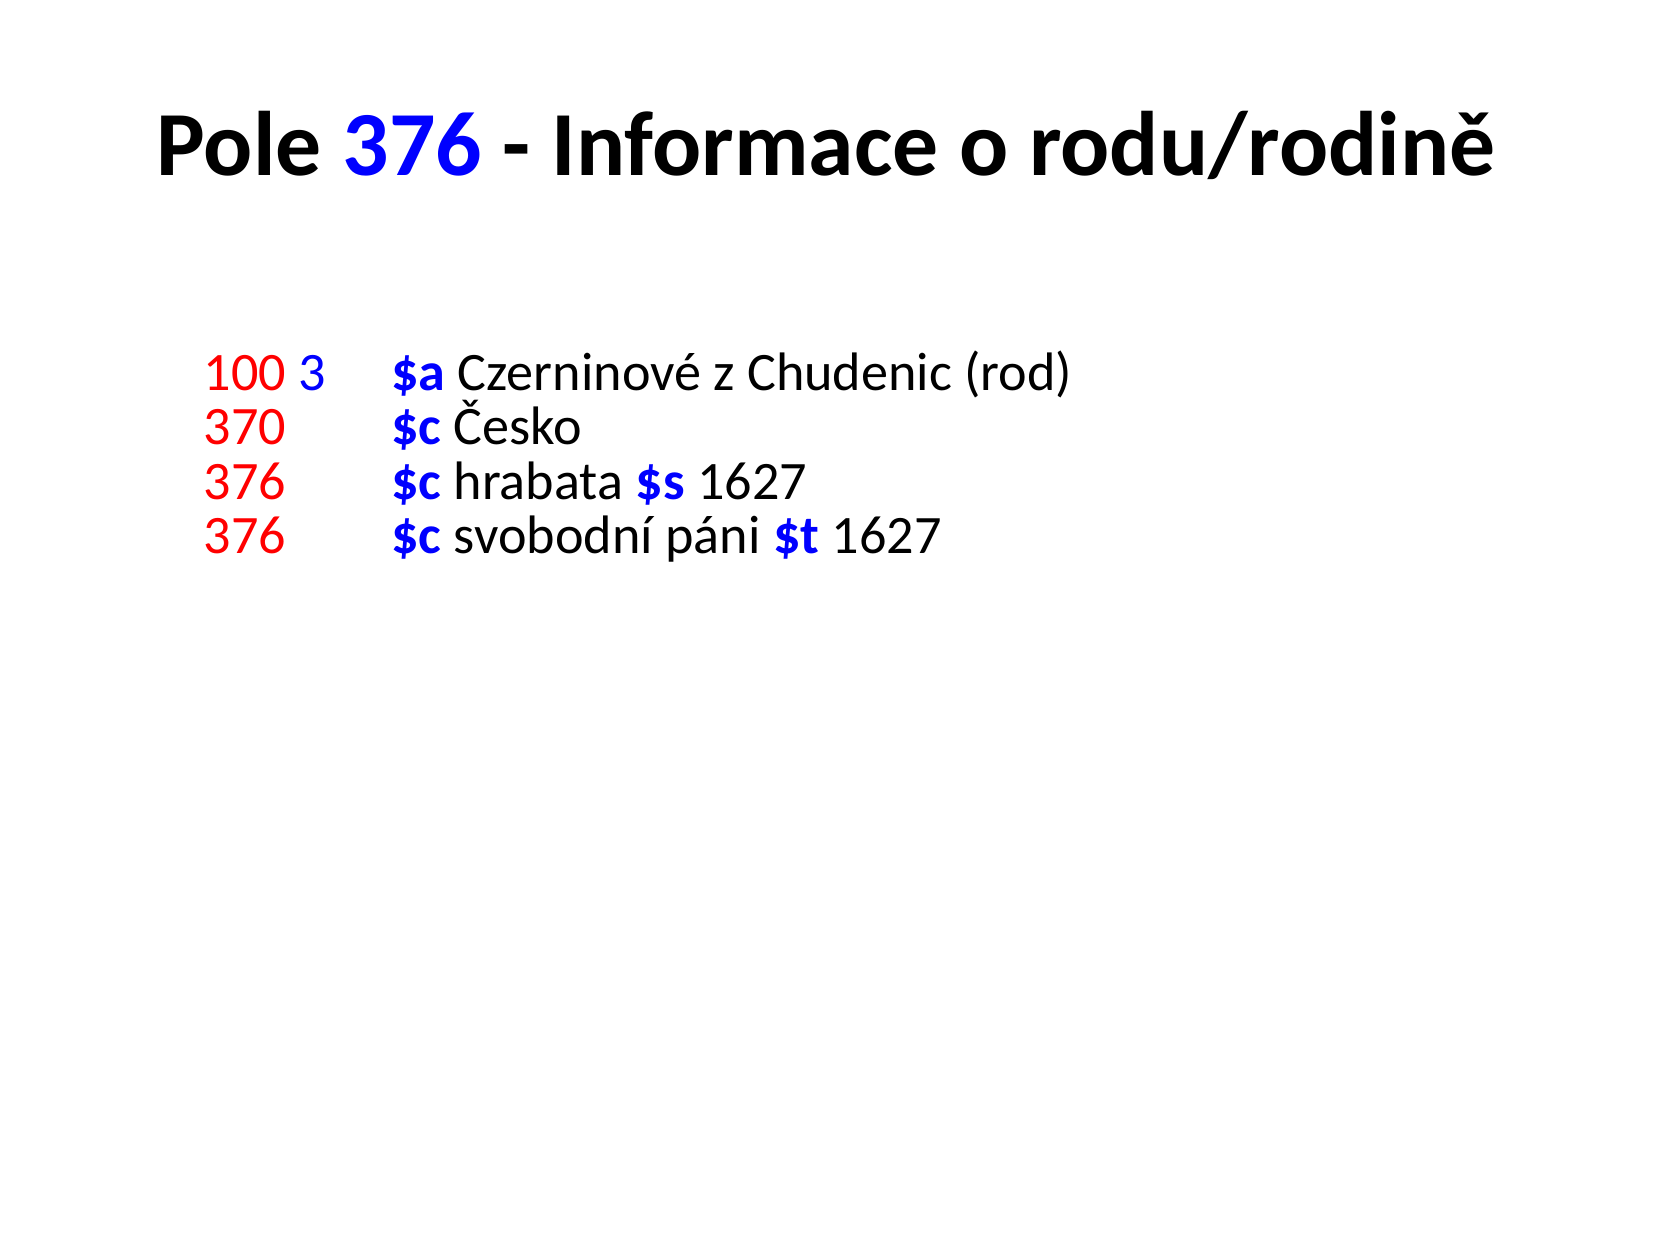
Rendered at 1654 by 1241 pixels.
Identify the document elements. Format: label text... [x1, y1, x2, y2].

title Pole 376 - Informace o rodu/rodině [82, 49, 1571, 257]
text_box 100 3 $a Czerninové z Chudenic (rod) 370 $c Česko 376 $c hrabata $s 1627 376 $c svobodní páni $t 1627 [188, 342, 1247, 922]
